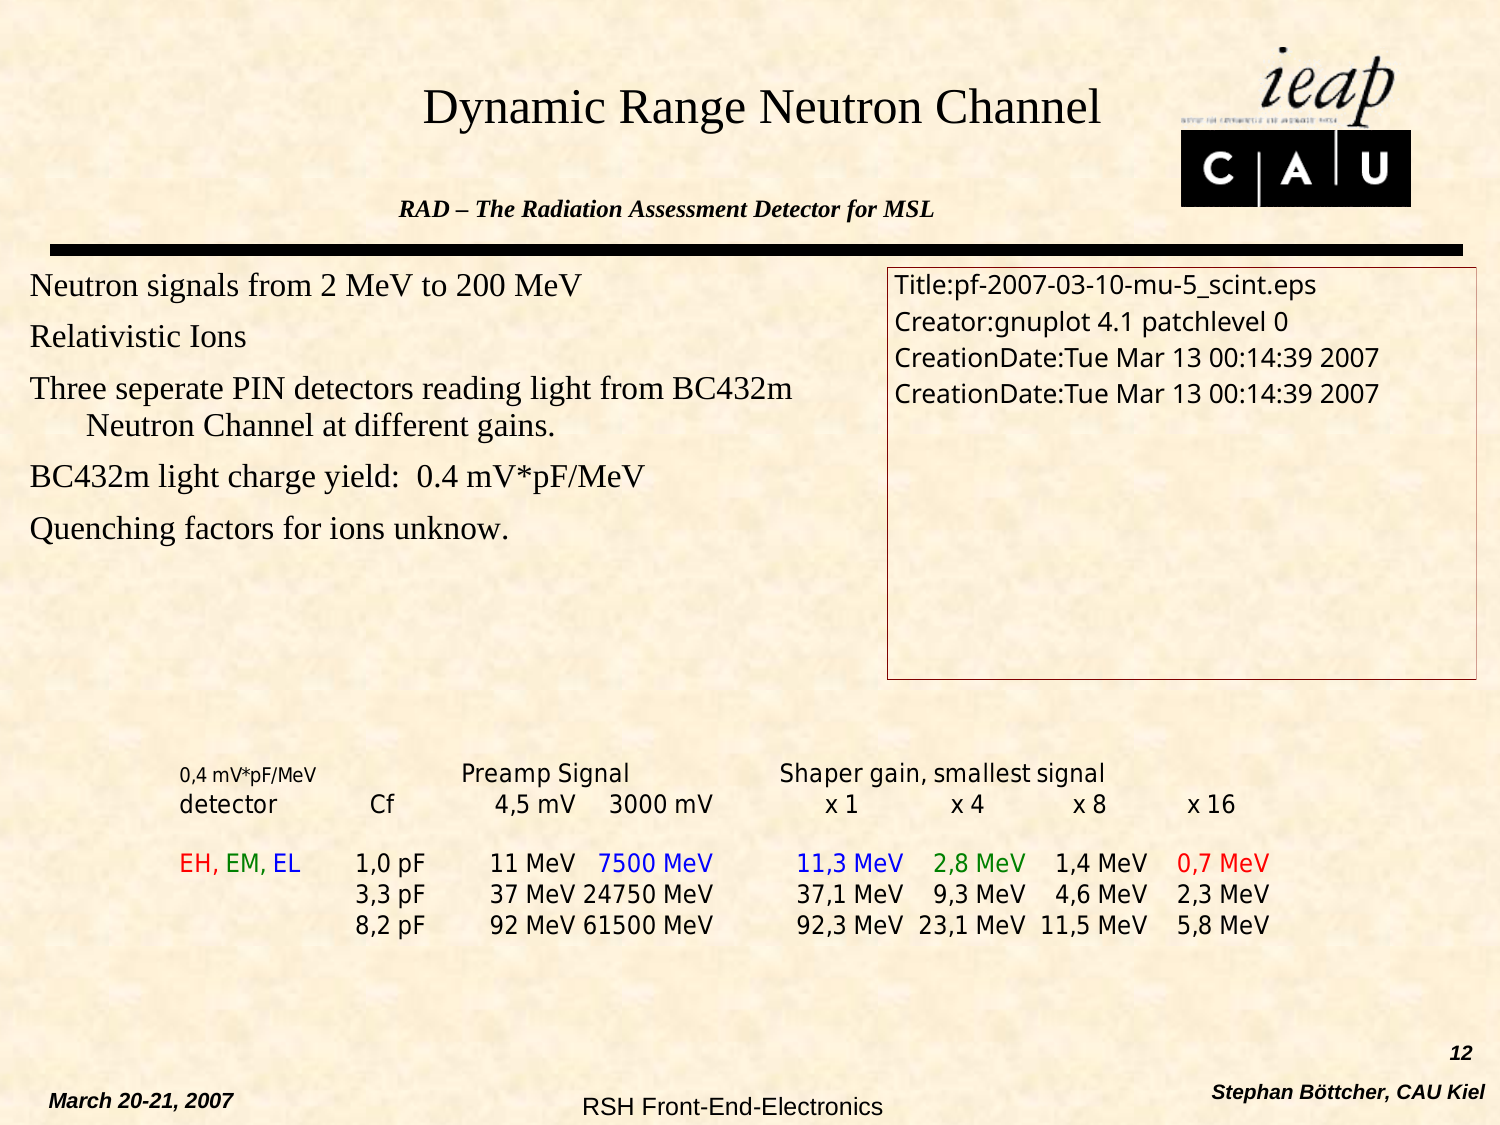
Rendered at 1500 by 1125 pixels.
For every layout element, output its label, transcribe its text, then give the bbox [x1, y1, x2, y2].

chart [177, 759, 1276, 945]
title Dynamic Range Neutron Channel [299, 8, 1225, 205]
list Neutron signals from 2 MeV to 200 MeV Relativistic Ions Three seperate PIN detectors reading light from BC432m Neutron Channel at different gains. BC432m light charge yield: 0.4 mV*pF/MeV Quenching factors for ions unknow. [29, 266, 857, 621]
picture [0, 0, 1500, 1125]
